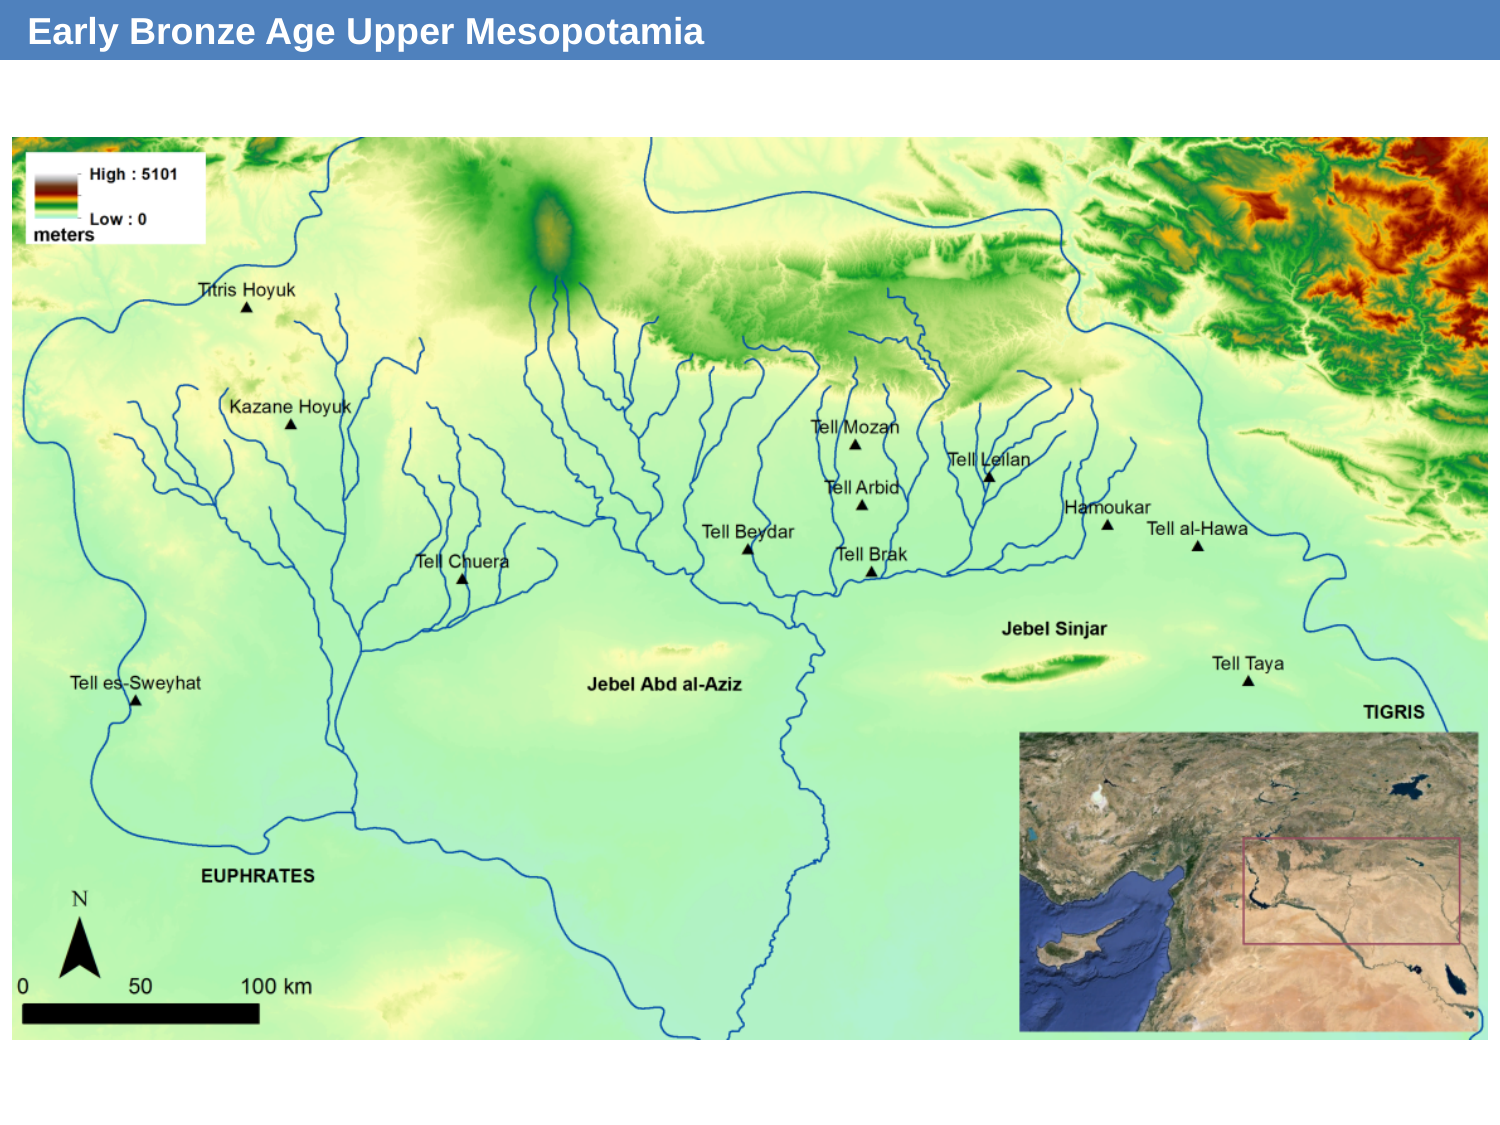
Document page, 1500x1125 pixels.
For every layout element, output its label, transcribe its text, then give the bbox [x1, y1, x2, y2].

text_box Early Bronze Age Upper Mesopotamia [12, 0, 1313, 60]
picture [12, 137, 1488, 1040]
